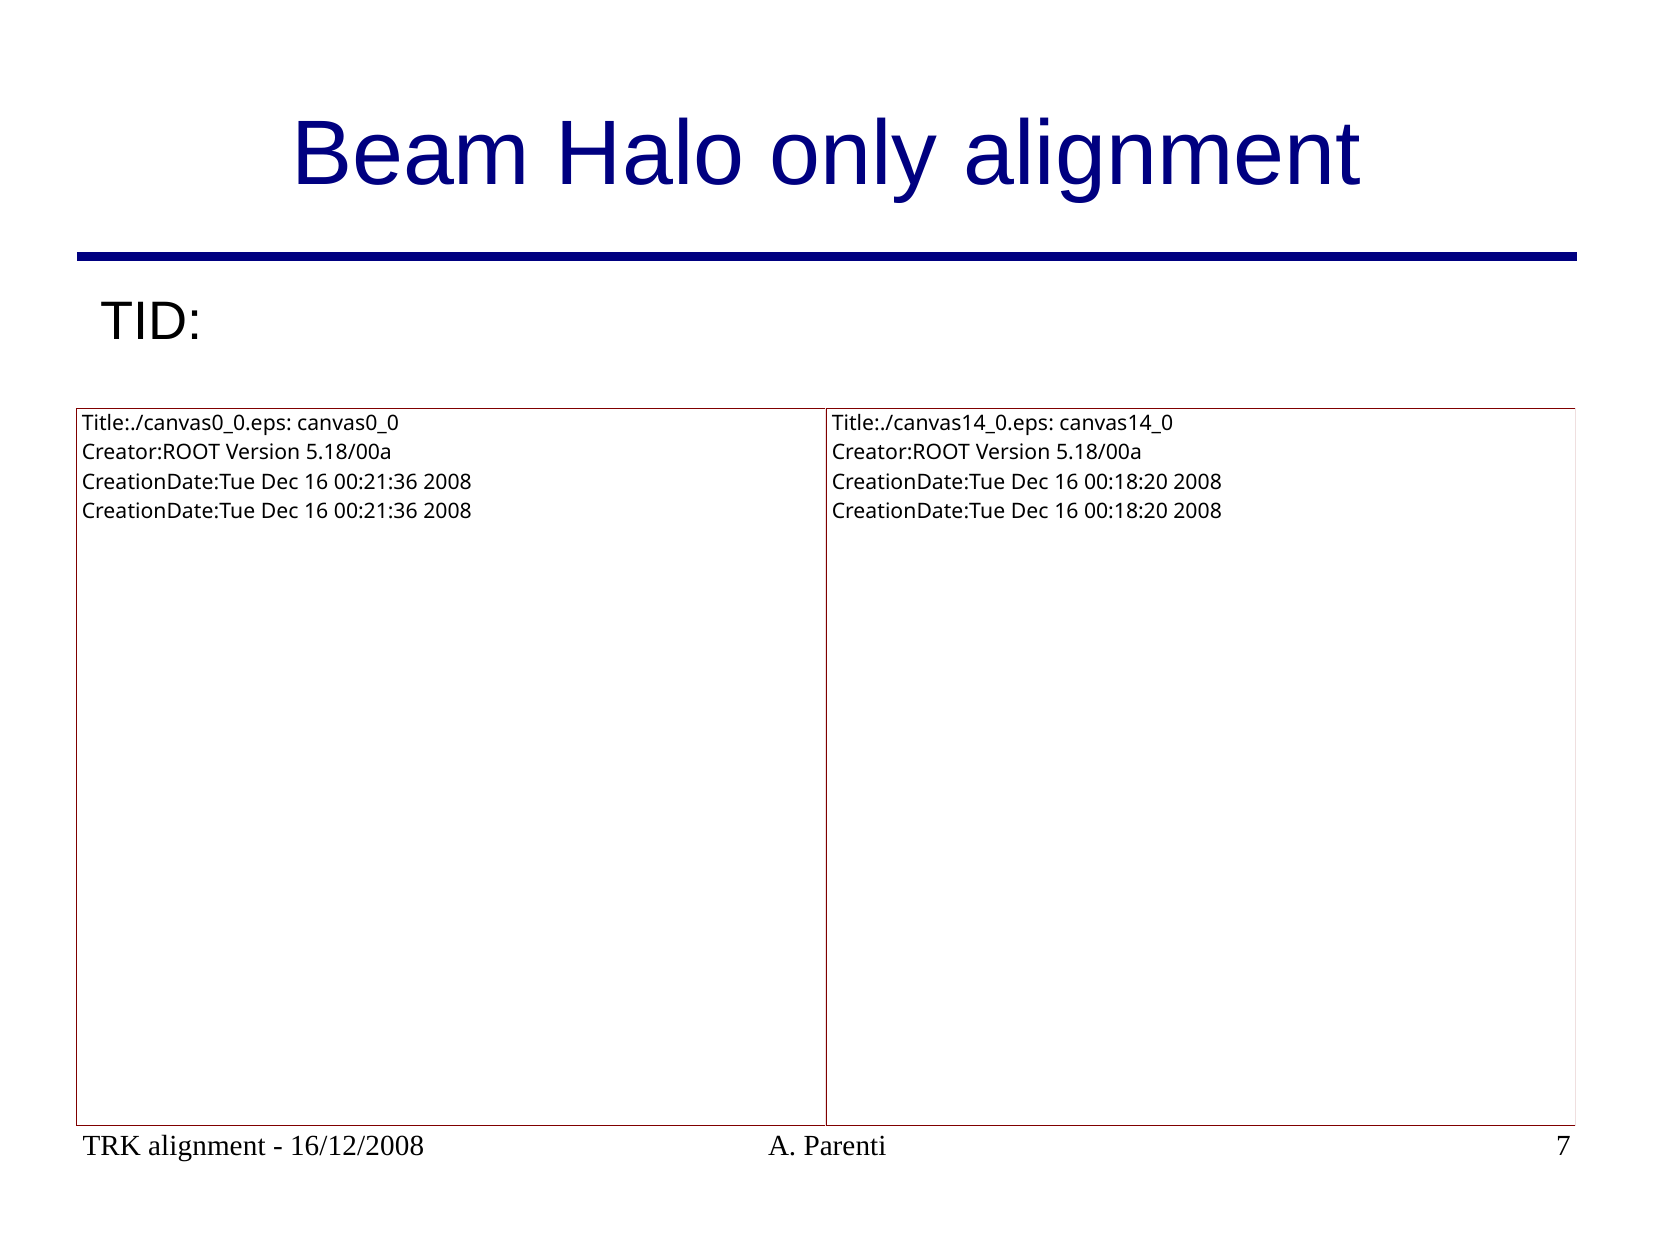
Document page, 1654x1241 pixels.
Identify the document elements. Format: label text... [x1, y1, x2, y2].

picture [75, 406, 1576, 1126]
list TID: [82, 290, 1571, 406]
title Beam Halo only alignment [82, 49, 1571, 257]
